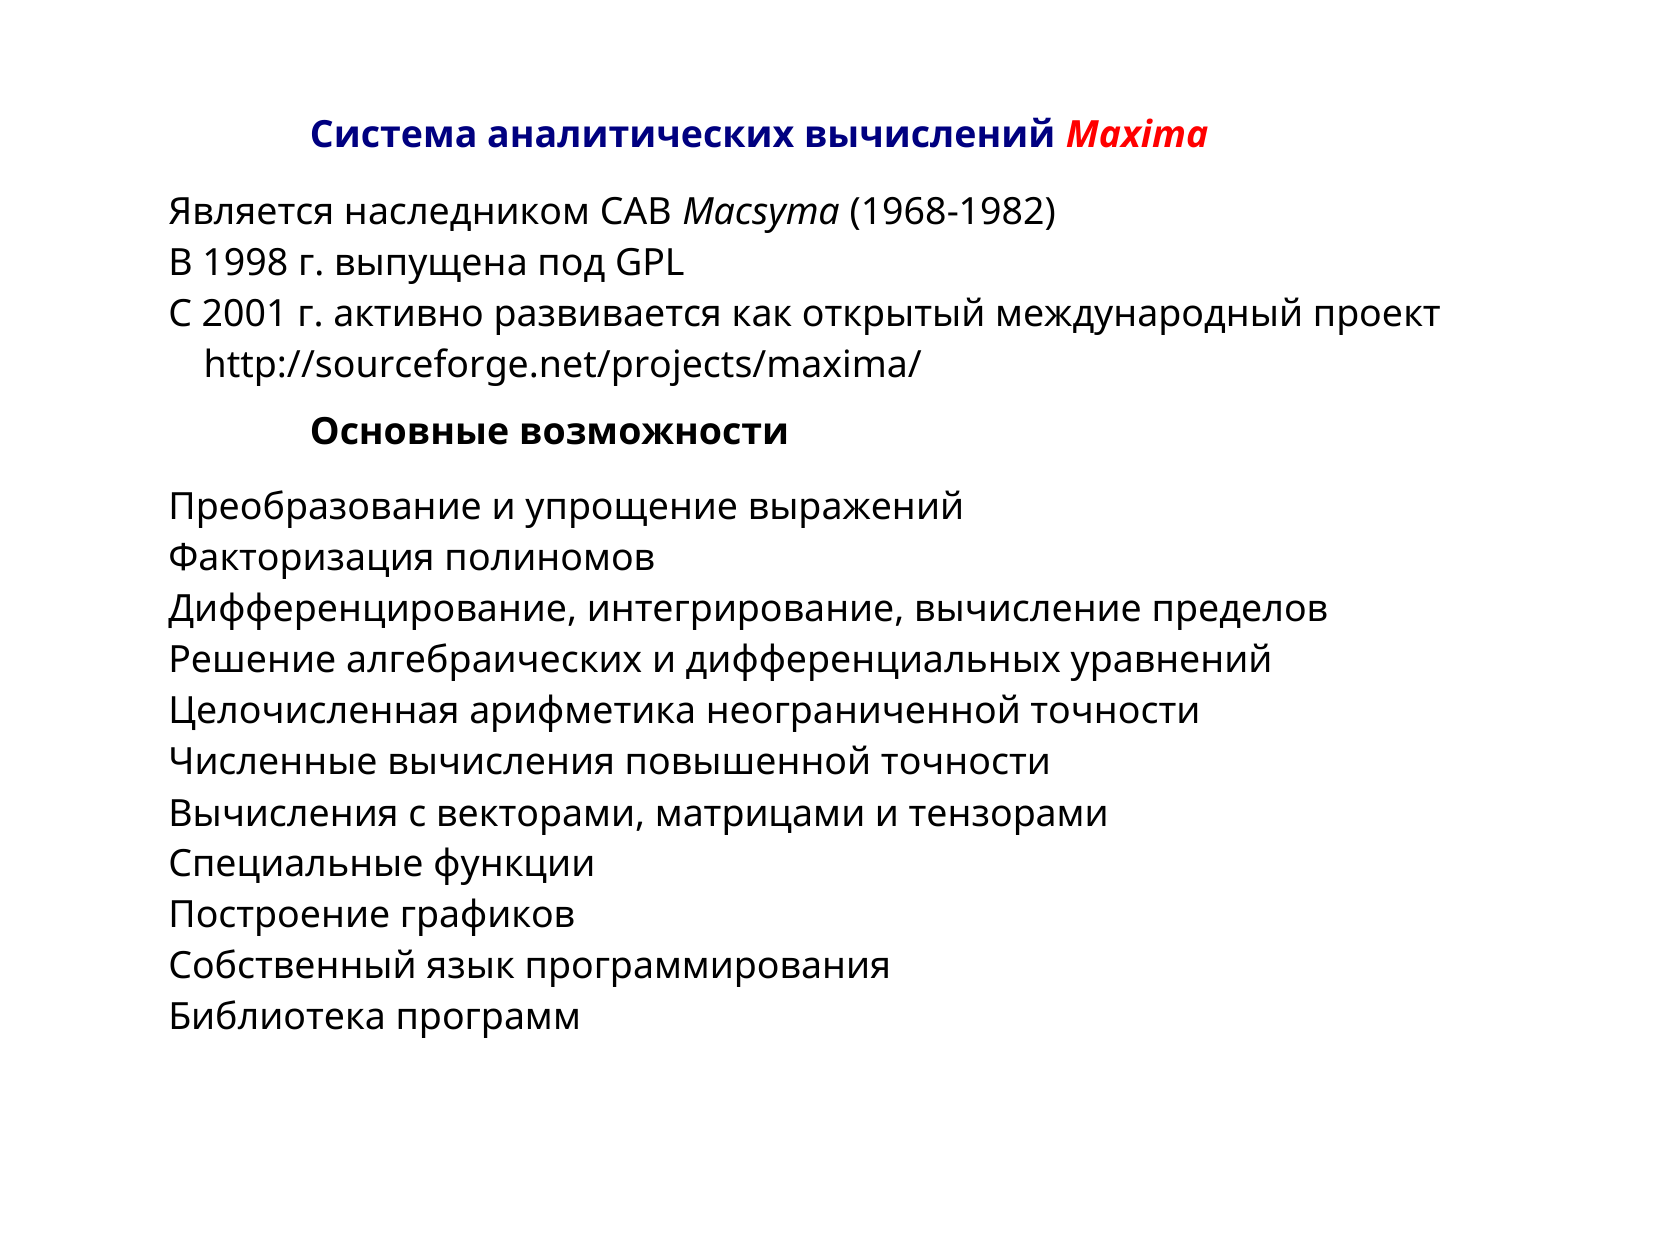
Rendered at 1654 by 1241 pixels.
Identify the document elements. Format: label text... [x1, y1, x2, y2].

text_box Система аналитических вычислений Maxima [295, 88, 1506, 177]
text_box Основные возможности [295, 400, 1063, 461]
text_box Является наследником САВ Macsyma (1968-1982) В 1998 г. выпущена под GPL С 2001 г. активно развивается как открытый международный проект http://sourceforge.net/projects/maxima/ [118, 177, 1595, 443]
text_box Преобразование и упрощение выражений Факторизация полиномов Дифференцирование, интегрирование, вычисление пределов Решение алгебраических и дифференциальных уравнений Целочисленная арифметика неограниченной точности Численные вычисления повышенной точности Вычисления с векторами, матрицами и тензорами Специальные функции Построение графиков Собственный язык программирования Библиотека программ [118, 472, 1595, 1093]
